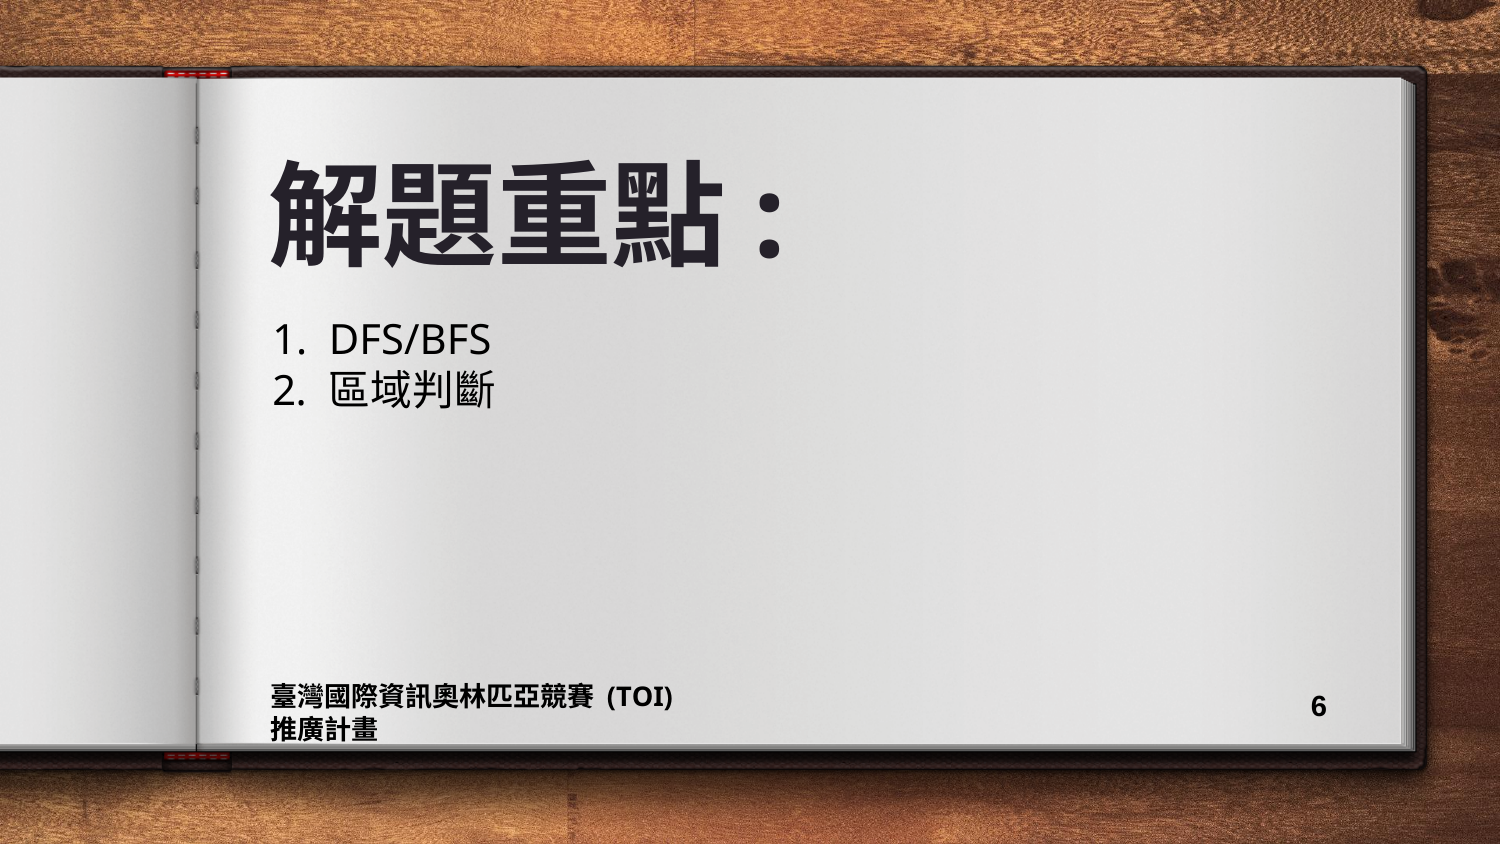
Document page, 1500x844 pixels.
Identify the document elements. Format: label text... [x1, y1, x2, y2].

text_box 解題重點: [253, 105, 784, 296]
text_box DFS/BFS 區域判斷 [257, 305, 1311, 422]
text_box 6 [1295, 672, 1386, 737]
